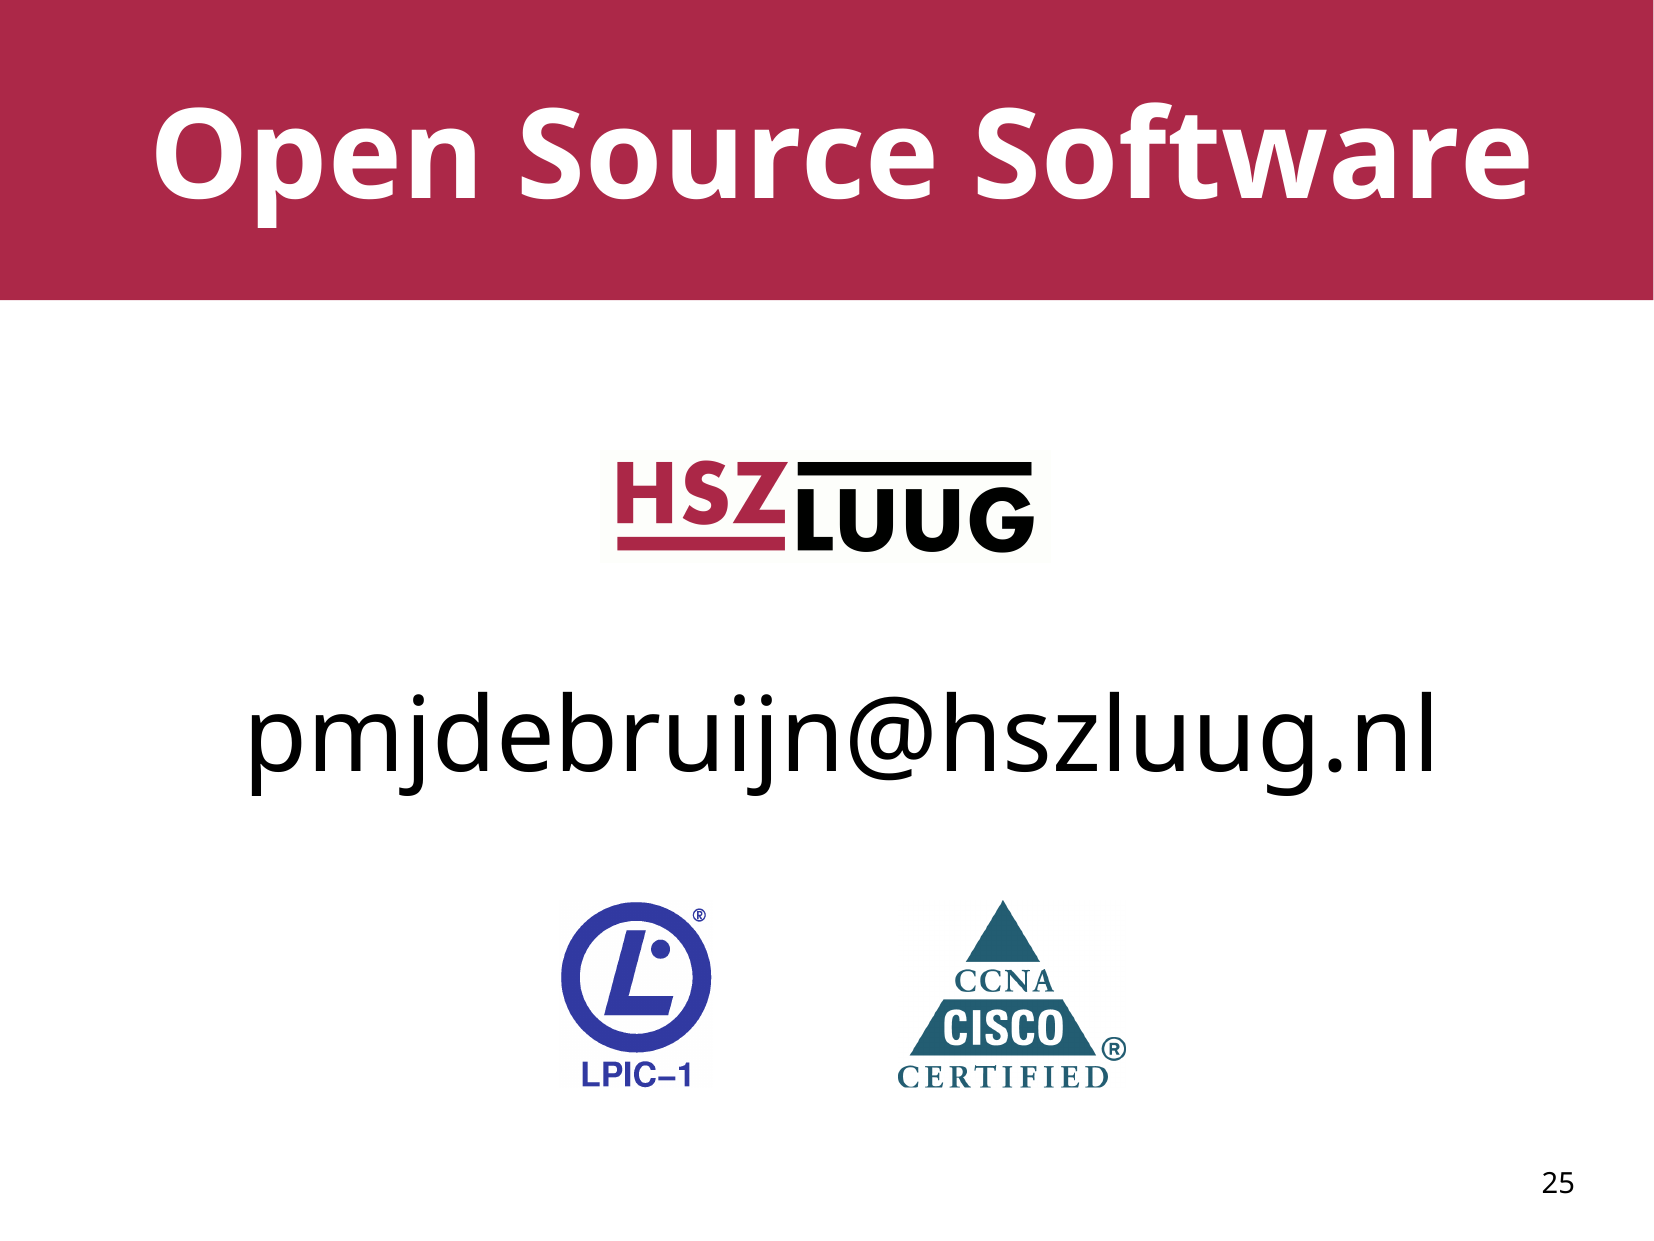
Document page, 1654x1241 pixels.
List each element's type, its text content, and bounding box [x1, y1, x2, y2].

picture [898, 900, 1126, 1088]
picture [559, 900, 713, 1088]
picture [600, 450, 1051, 563]
subtitle pmjdebruijn@hszluug.nl [75, 337, 1576, 1126]
title Open Source Software [75, 0, 1576, 301]
